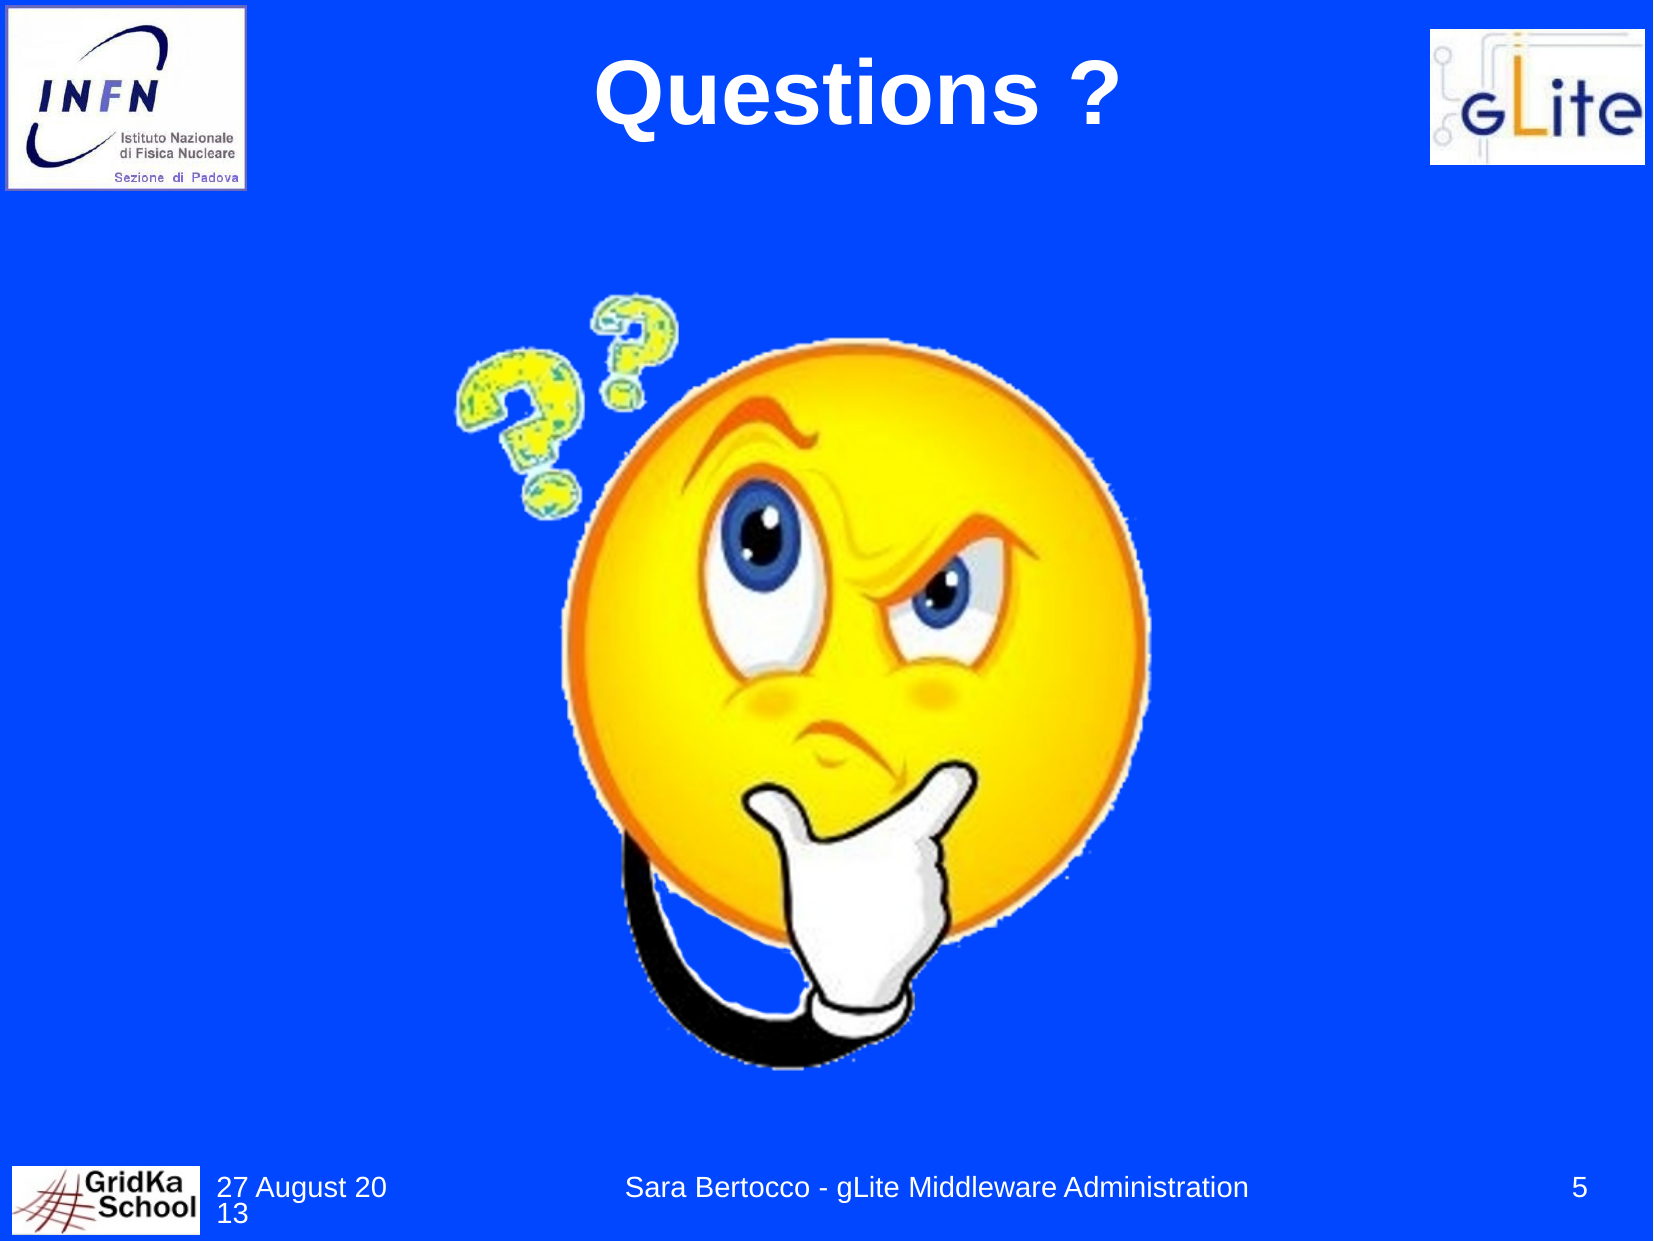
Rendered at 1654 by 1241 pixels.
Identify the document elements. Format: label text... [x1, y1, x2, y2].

picture [5, 5, 247, 192]
picture [1430, 29, 1645, 166]
title Questions ? [257, 13, 1428, 171]
picture [12, 1166, 200, 1235]
picture [434, 267, 1177, 1096]
